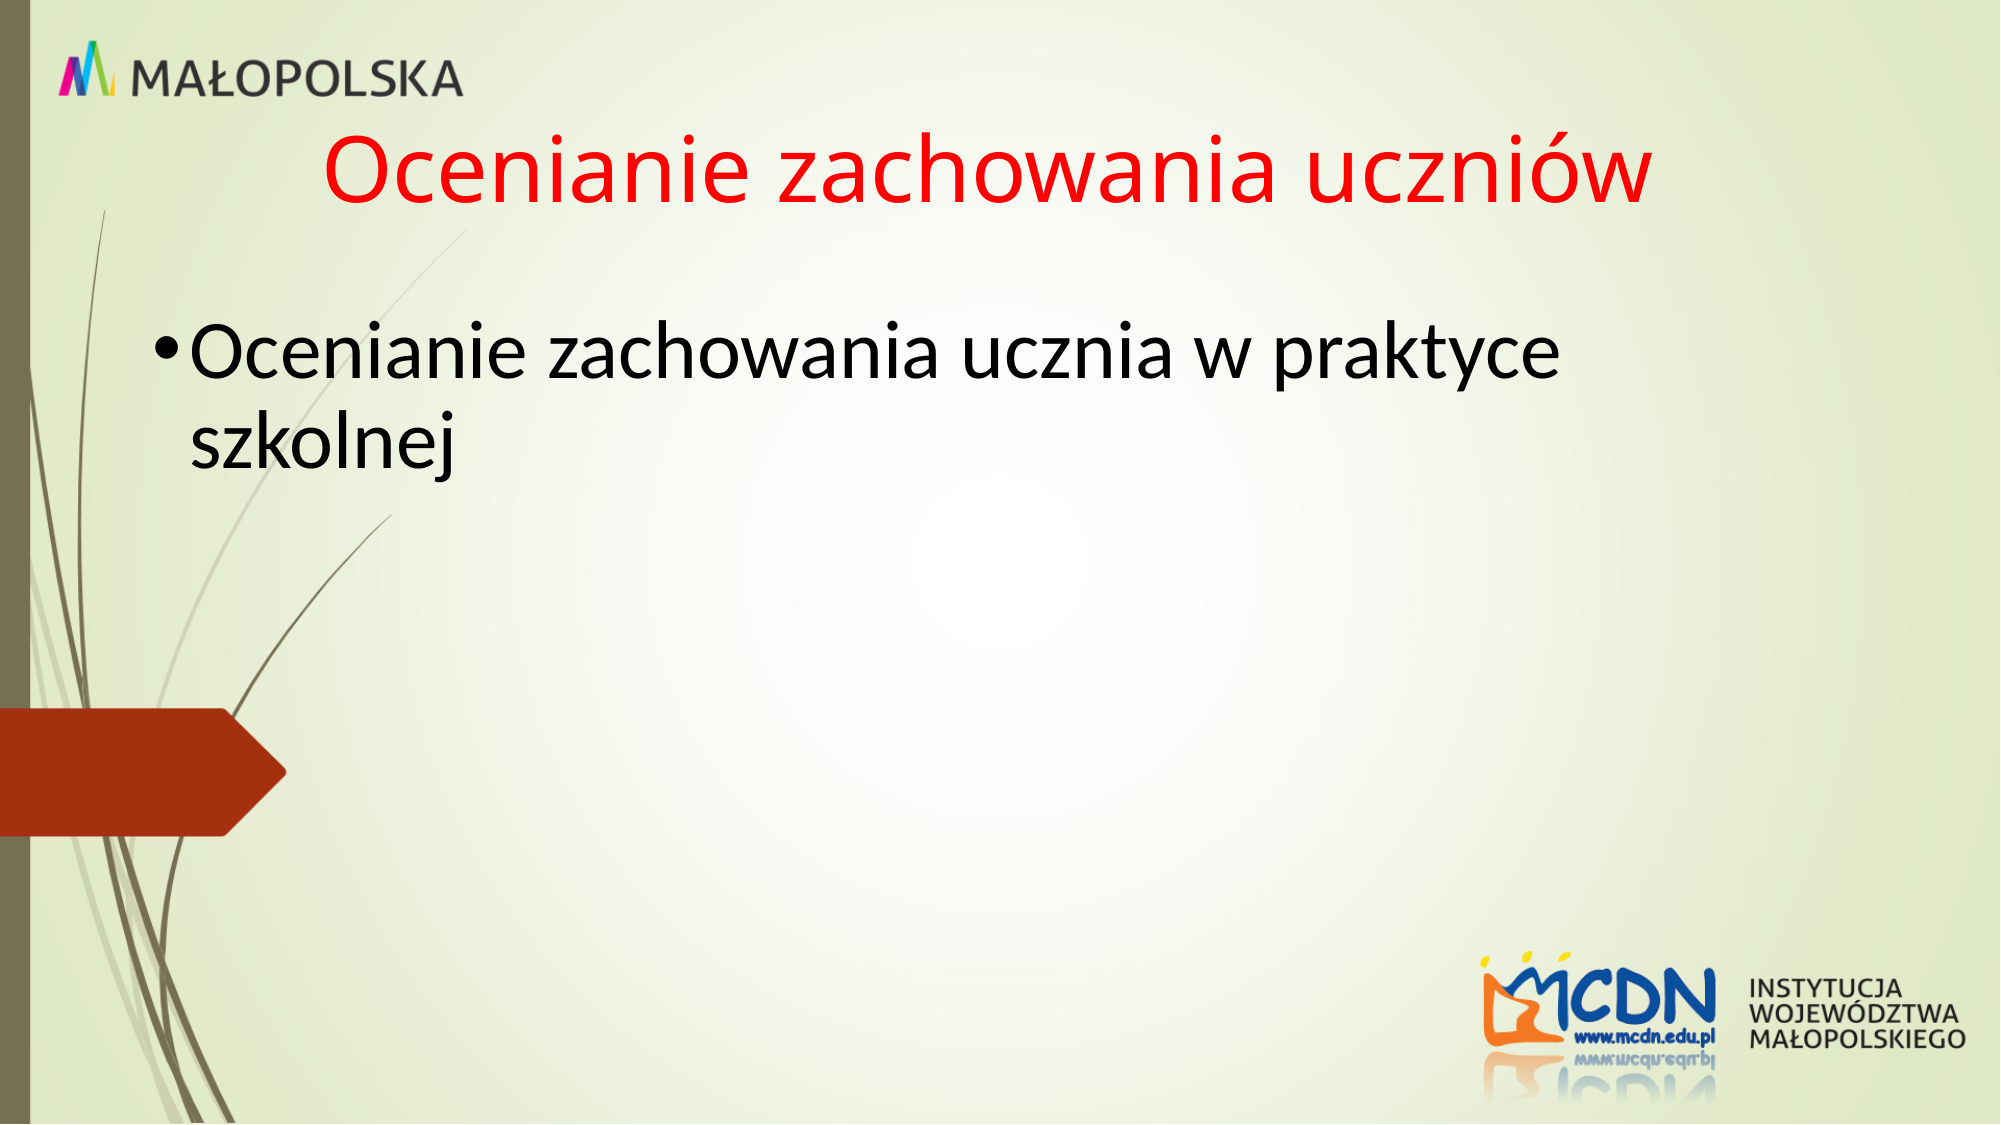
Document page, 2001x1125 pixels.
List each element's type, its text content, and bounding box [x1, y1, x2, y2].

picture [0, 0, 2001, 1125]
title Ocenianie zachowania uczniów [137, 56, 1863, 275]
list Ocenianie zachowania ucznia w praktyce szkolnej [137, 299, 1863, 1014]
